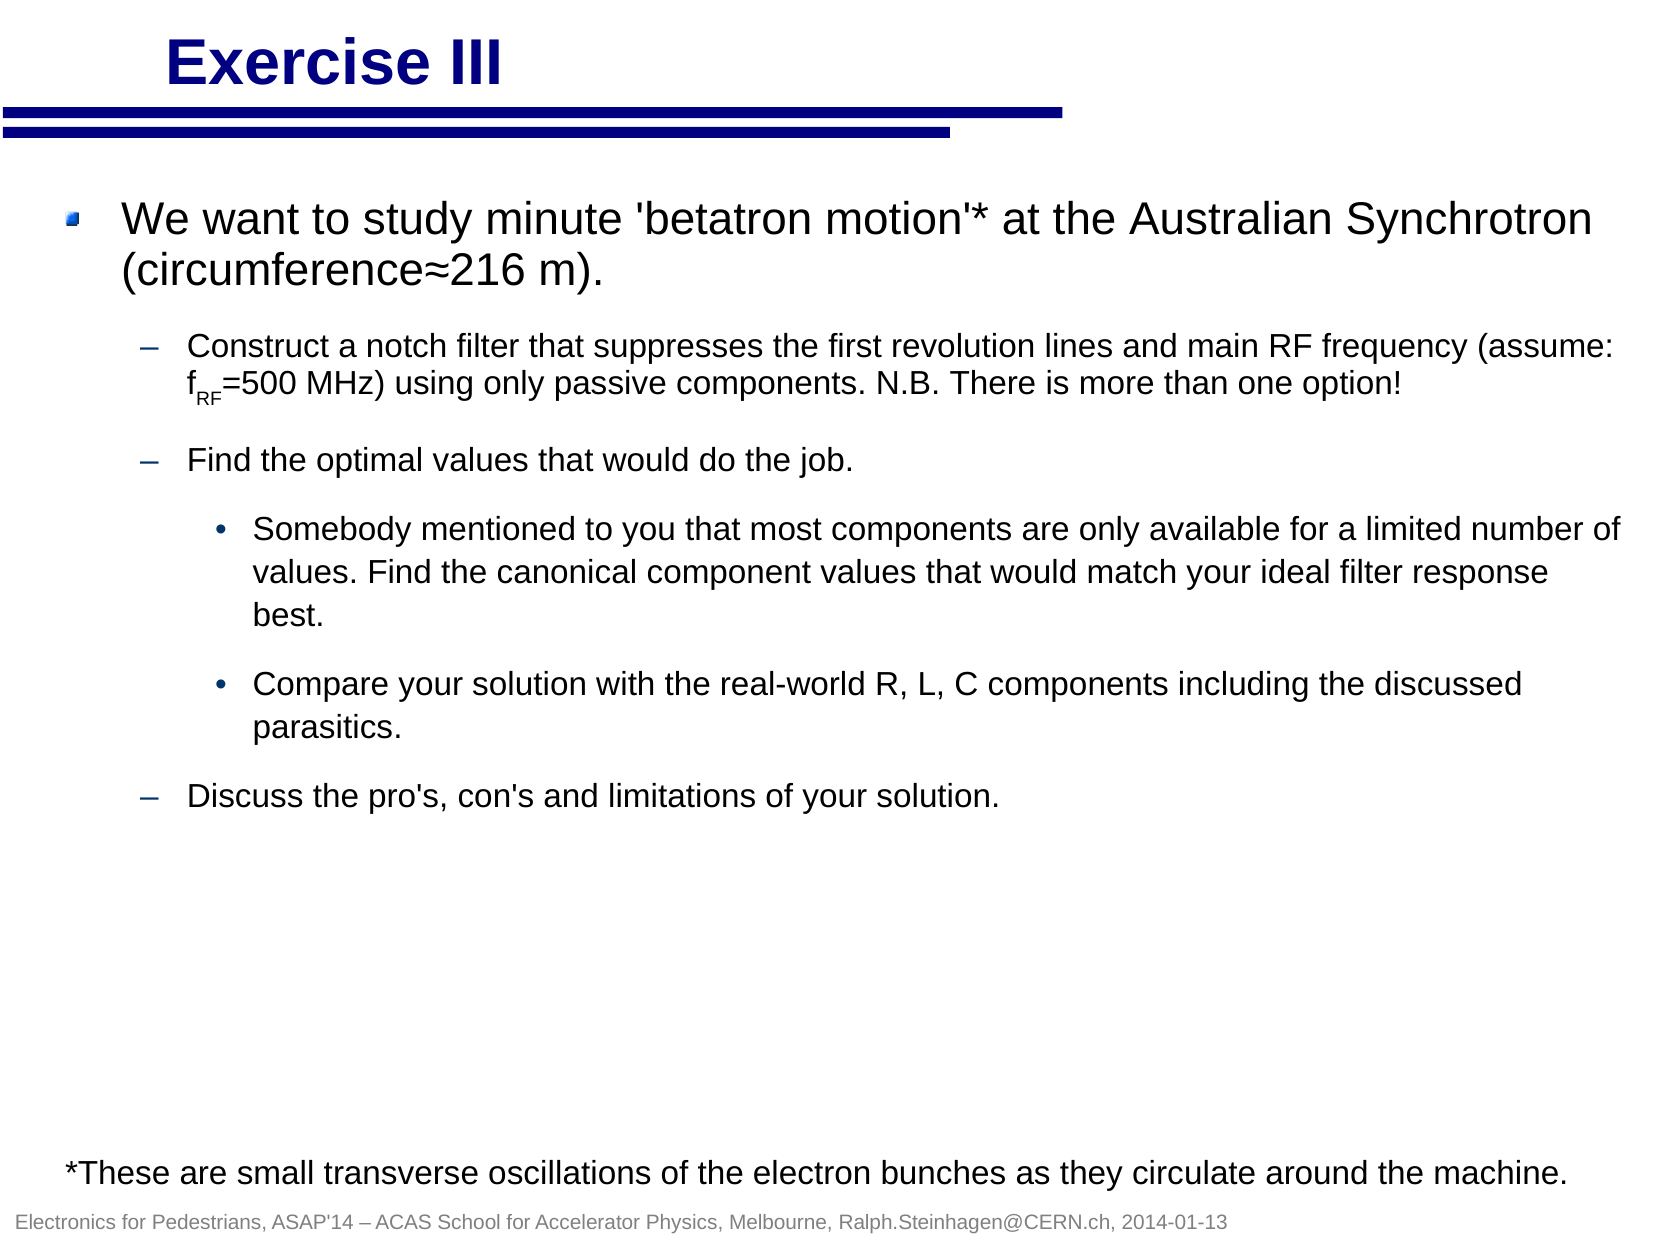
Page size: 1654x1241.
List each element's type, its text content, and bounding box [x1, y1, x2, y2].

list We want to study minute 'betatron motion'* at the Australian Synchrotron (circumference≈216 m). Construct a notch filter that suppresses the first revolution lines and main RF frequency (assume: fRF=500 MHz) using only passive components. N.B. There is more than one option! Find the optimal values that would do the job. Somebody mentioned to you that most components are only available for a limited number of values. Find the canonical component values that would match your ideal filter response best. Compare your solution with the real-world R, L, C components including the discussed parasitics. Discuss the pro's, con's and limitations of your solution. *These are small transverse oscillations of the electron bunches as they circulate around the machine. [65, 192, 1628, 1205]
title Exercise III [165, 0, 1323, 124]
